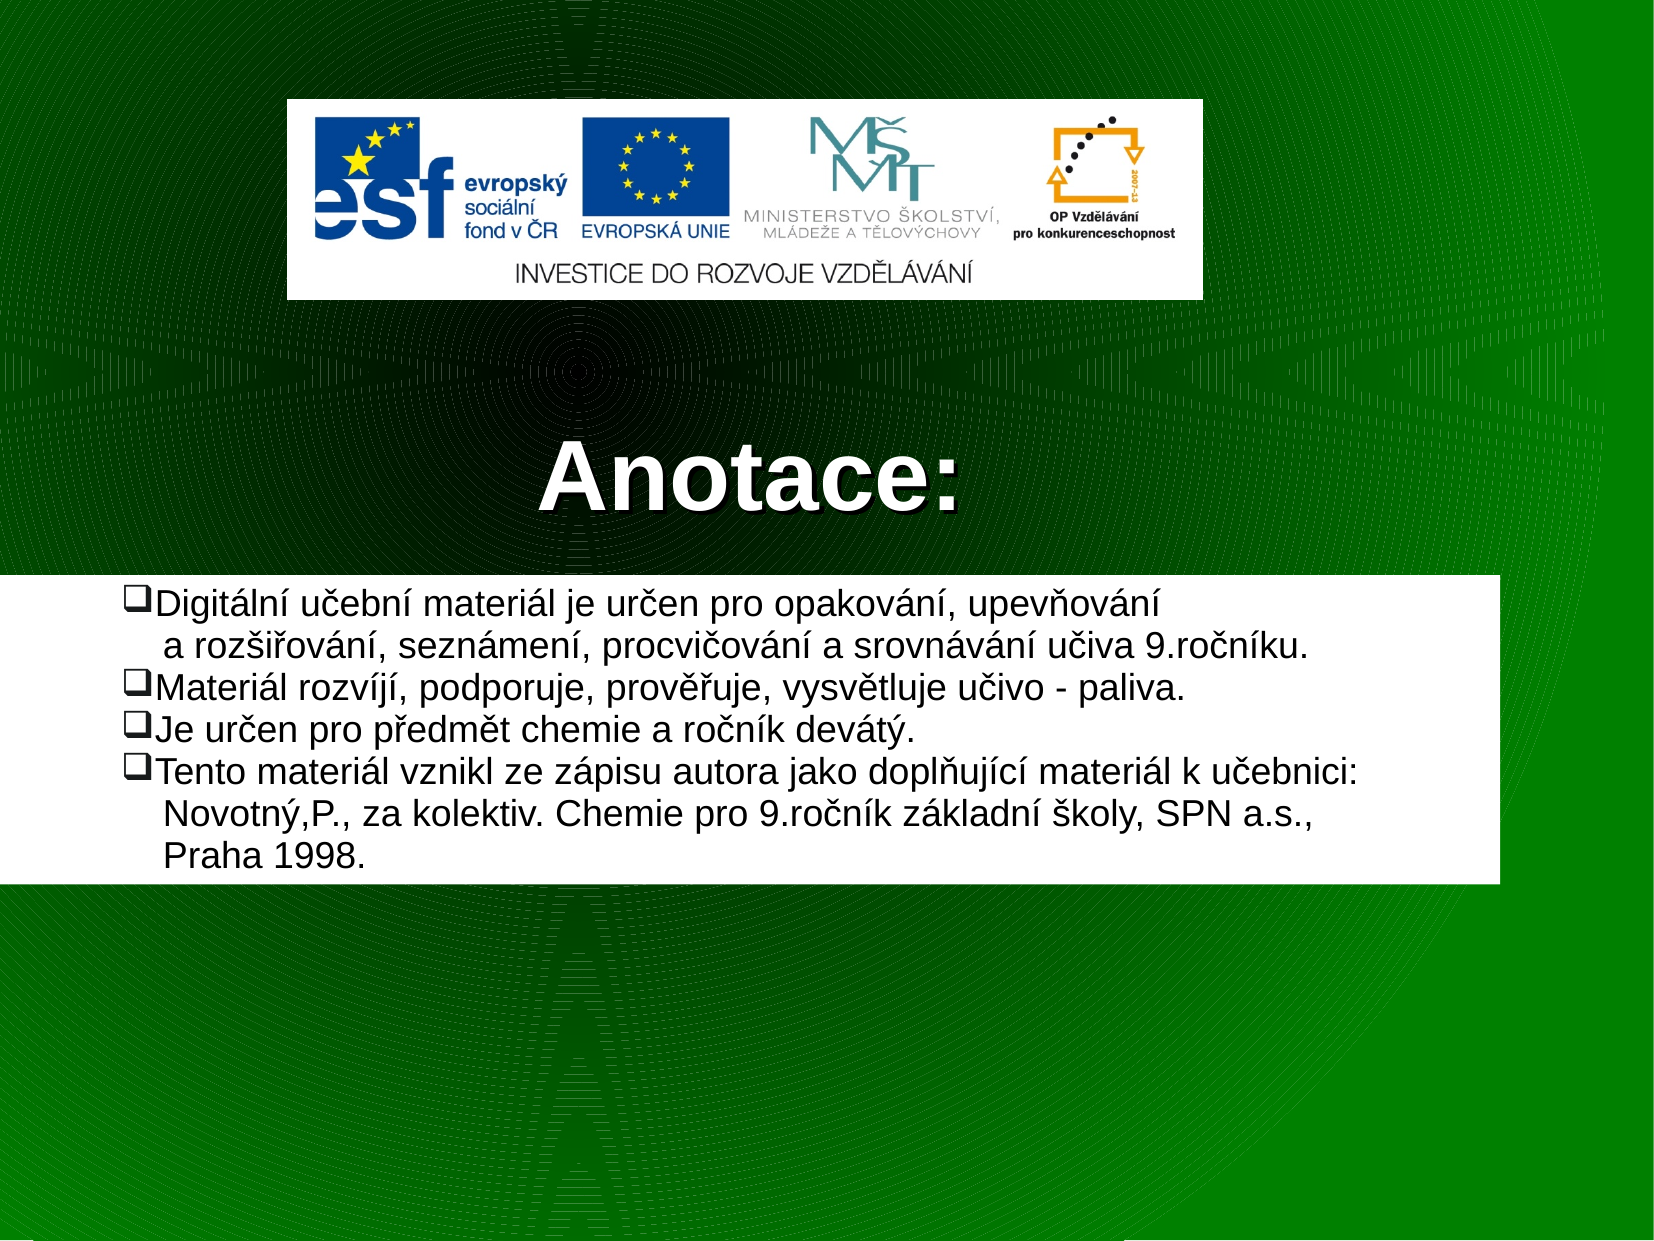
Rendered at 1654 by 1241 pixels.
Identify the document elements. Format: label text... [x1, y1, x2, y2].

picture [287, 99, 1203, 300]
text_box Digitální učební materiál je určen pro opakování, upevňování a rozšiřování, seznámení, procvičování a srovnávání učiva 9.ročníku. Materiál rozvíjí, podporuje, prověřuje, vysvětluje učivo - paliva. Je určen pro předmět chemie a ročník devátý. Tento materiál vznikl ze zápisu autora jako doplňující materiál k učebnici: Novotný,P., za kolektiv. Chemie pro 9.ročník základní školy, SPN a.s., Praha 1998. [0, 575, 1501, 885]
title Anotace: [112, 349, 1388, 575]
